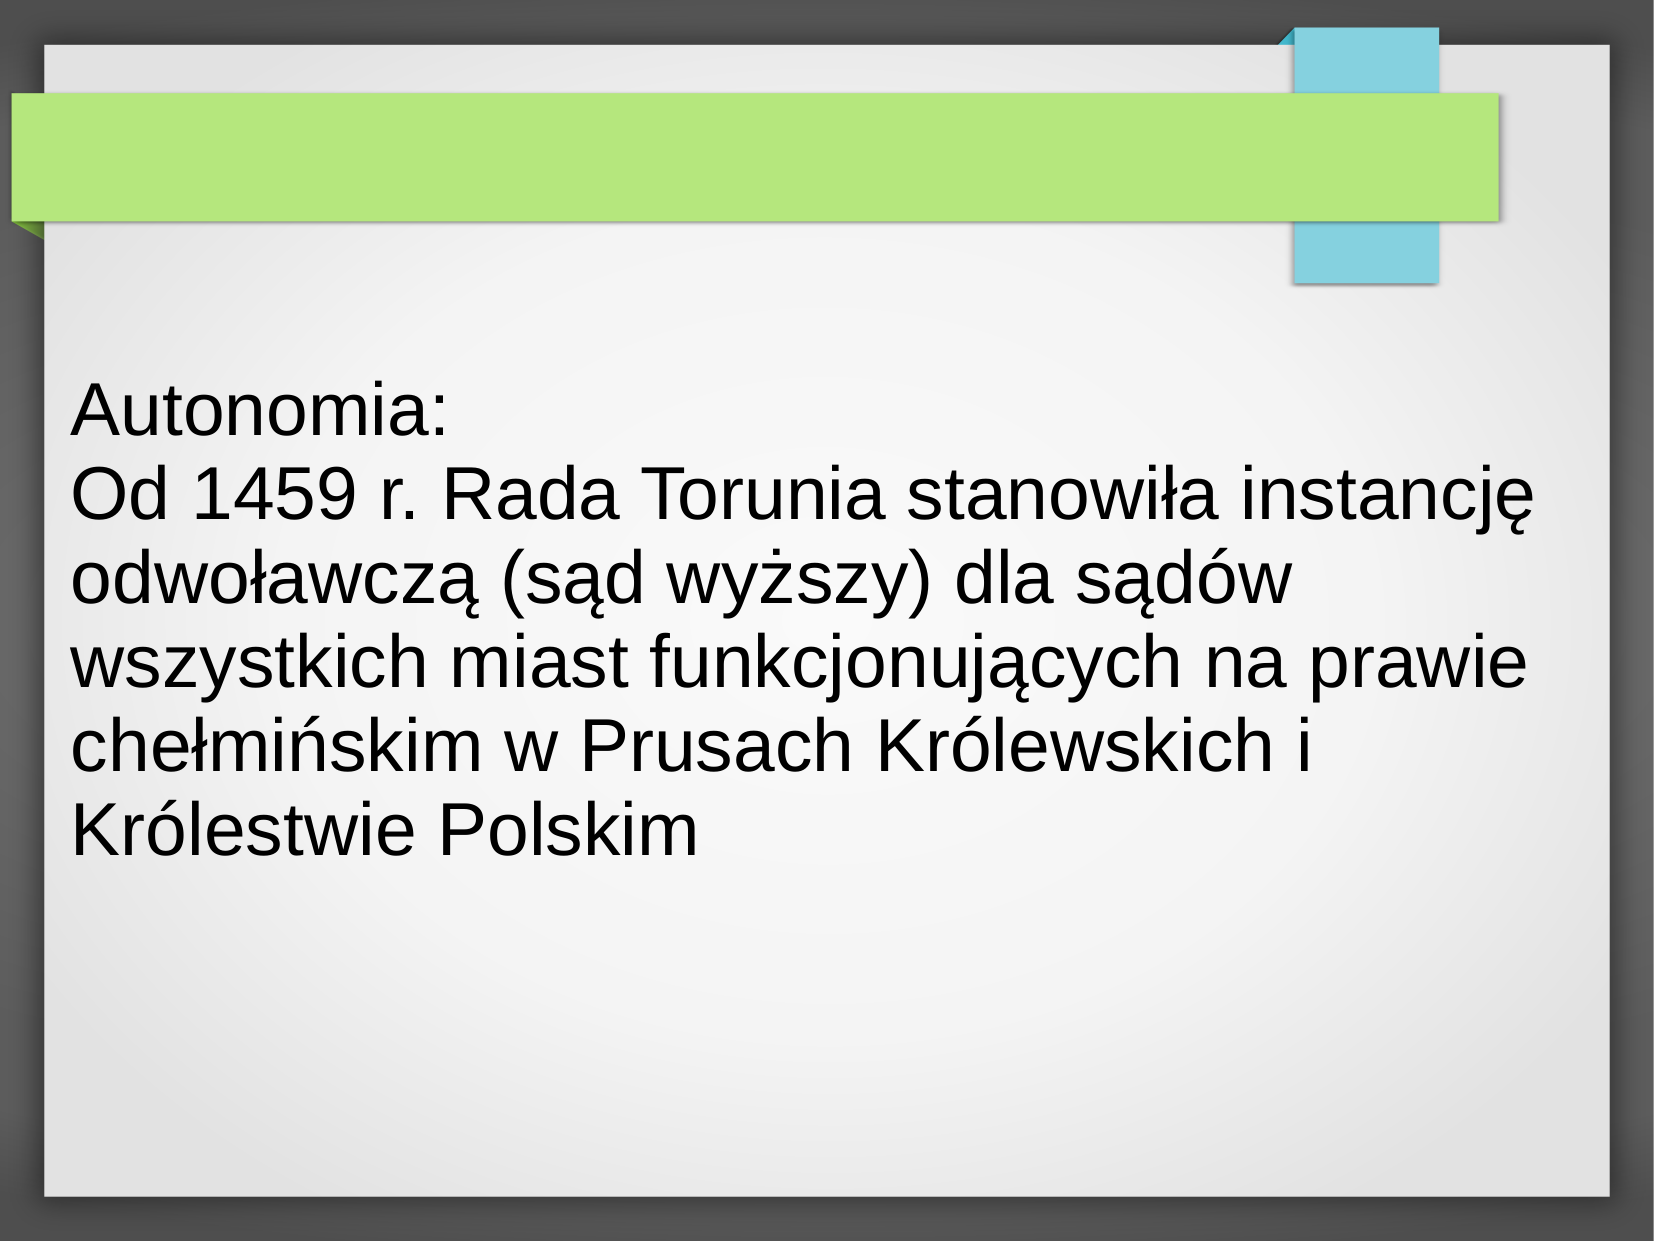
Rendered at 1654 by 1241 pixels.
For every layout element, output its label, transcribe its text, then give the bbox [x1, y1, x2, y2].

picture [0, 0, 1654, 1241]
title Autonomia: Od 1459 r. Rada Torunia stanowiła instancję odwoławczą (sąd wyższy) dla sądów wszystkich miast funkcjonujących na prawie chełmińskim w Prusach Królewskich i Królestwie Polskim [70, 367, 1560, 872]
